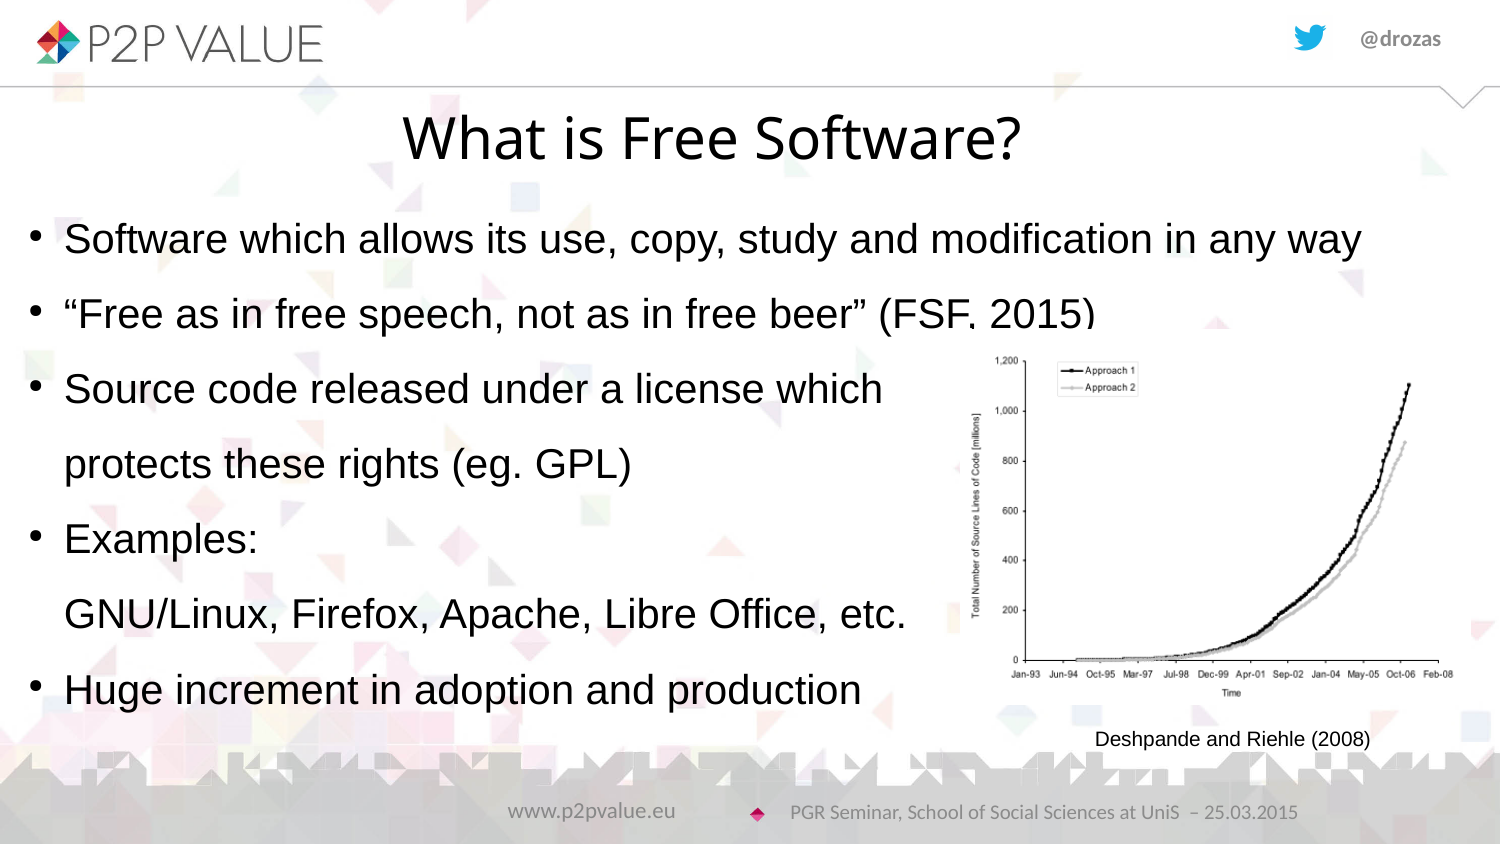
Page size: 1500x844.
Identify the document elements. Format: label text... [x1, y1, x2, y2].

subtitle Software which allows its use, copy, study and modification in any way “Free as in free speech, not as in free beer” (FSF, 2015) Source code released under a license which protects these rights (eg. GPL) Examples: GNU/Linux, Firefox, Apache, Libre Office, etc. Huge increment in adoption and production [15, 180, 1496, 826]
text_box @drozas [1333, 15, 1455, 60]
title What is Free Software? [60, 92, 1366, 180]
text_box Deshpande and Riehle (2008) [1080, 720, 1441, 789]
text_box PGR Seminar, School of Social Sciences at UniS – 25.03.2015 [777, 788, 1470, 834]
picture [0, 0, 1500, 844]
text_box www.p2pvalue.eu [501, 789, 720, 829]
